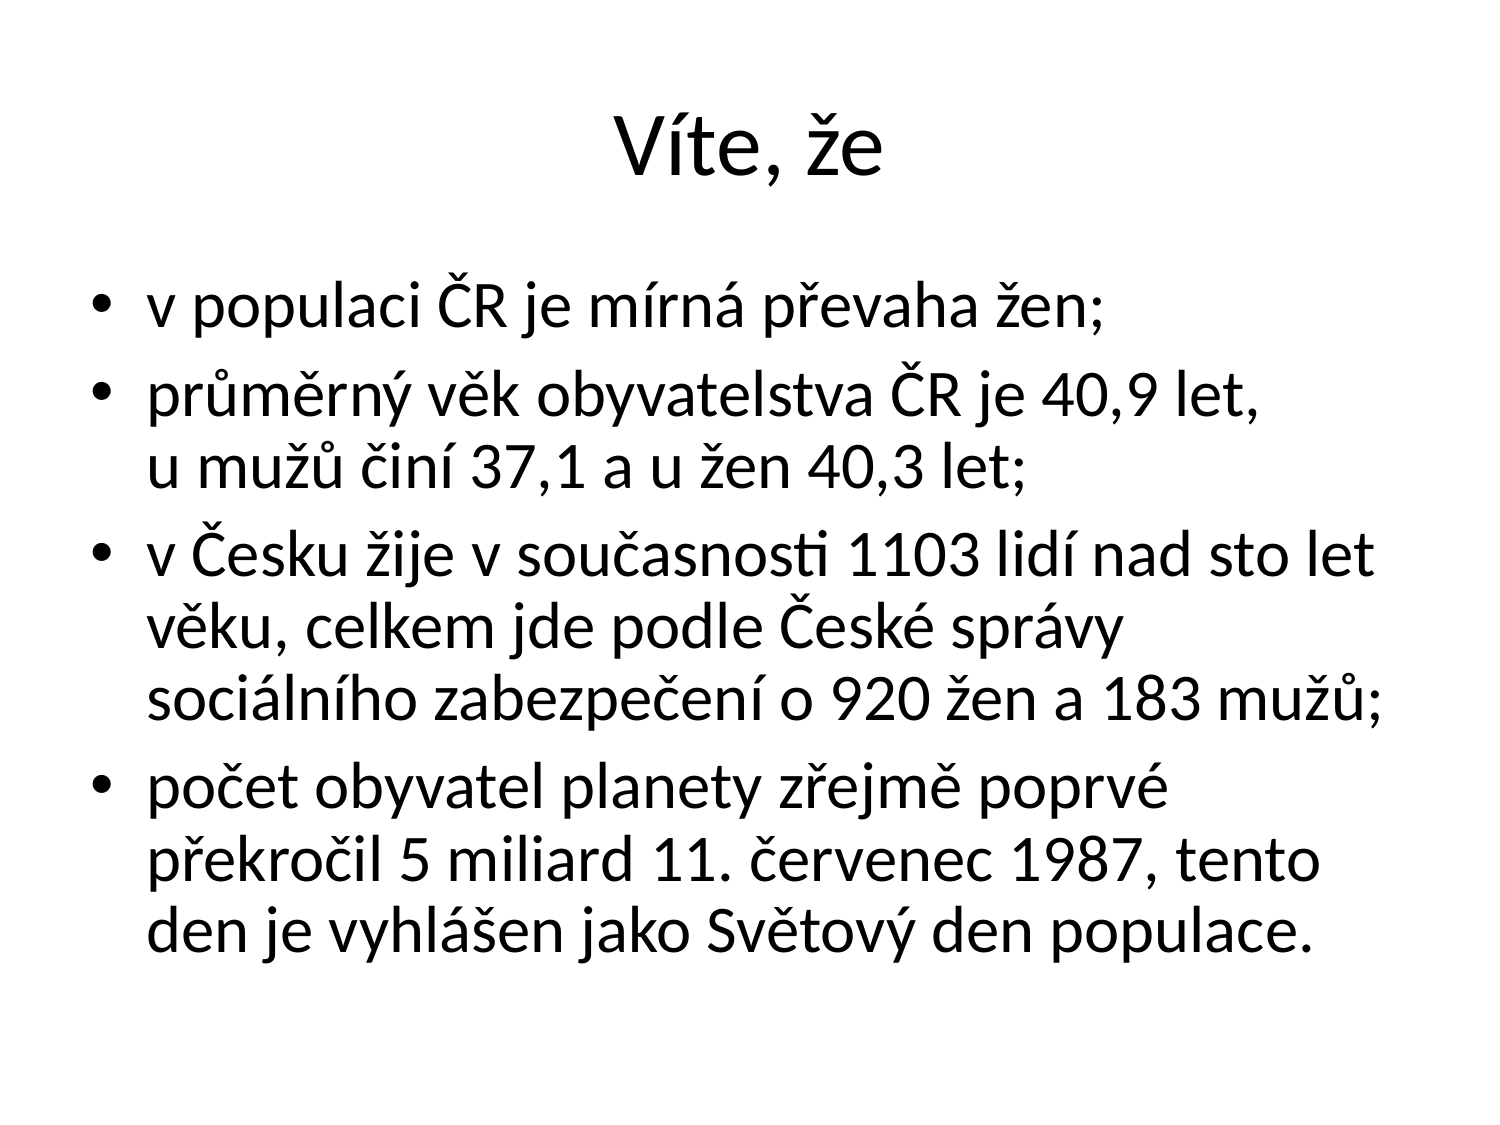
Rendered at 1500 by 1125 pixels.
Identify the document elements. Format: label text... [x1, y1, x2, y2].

list v populaci ČR je mírná převaha žen; průměrný věk obyvatelstva ČR je 40,9 let, u mužů činí 37,1 a u žen 40,3 let; v Česku žije v současnosti 1103 lidí nad sto let věku, celkem jde podle České správy sociálního zabezpečení o 920 žen a 183 mužů; počet obyvatel planety zřejmě poprvé překročil 5 miliard 11. červenec 1987, tento den je vyhlášen jako Světový den populace. [75, 262, 1426, 1067]
title Víte, že [75, 45, 1426, 233]
